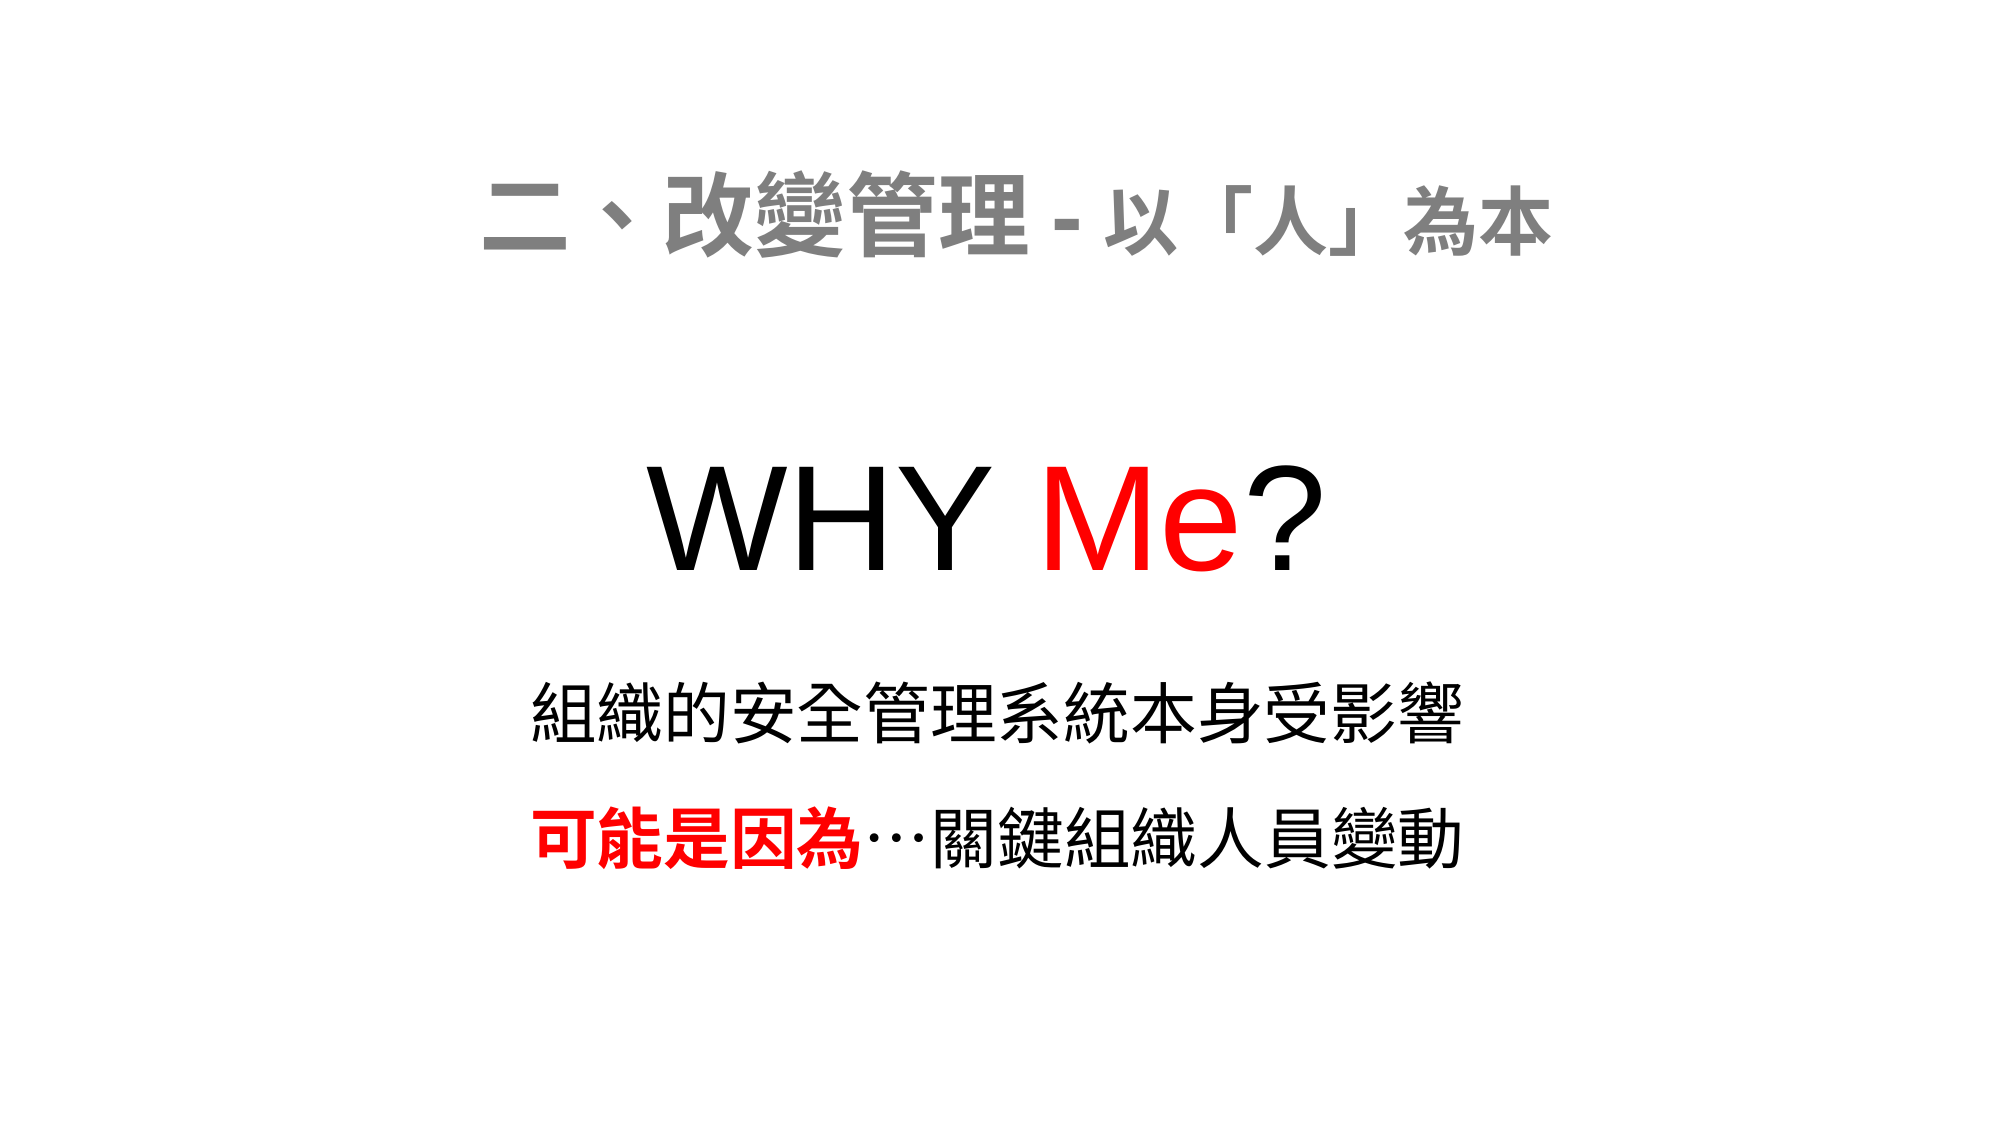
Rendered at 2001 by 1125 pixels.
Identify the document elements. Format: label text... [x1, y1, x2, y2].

text_box WHY Me? [600, 412, 1374, 610]
text_box 二、改變管理-以「人」為本 [140, 149, 1893, 276]
text_box 組織的安全管理系統本身受影響 可能是因為…關鍵組織人員變動 [515, 619, 1485, 888]
